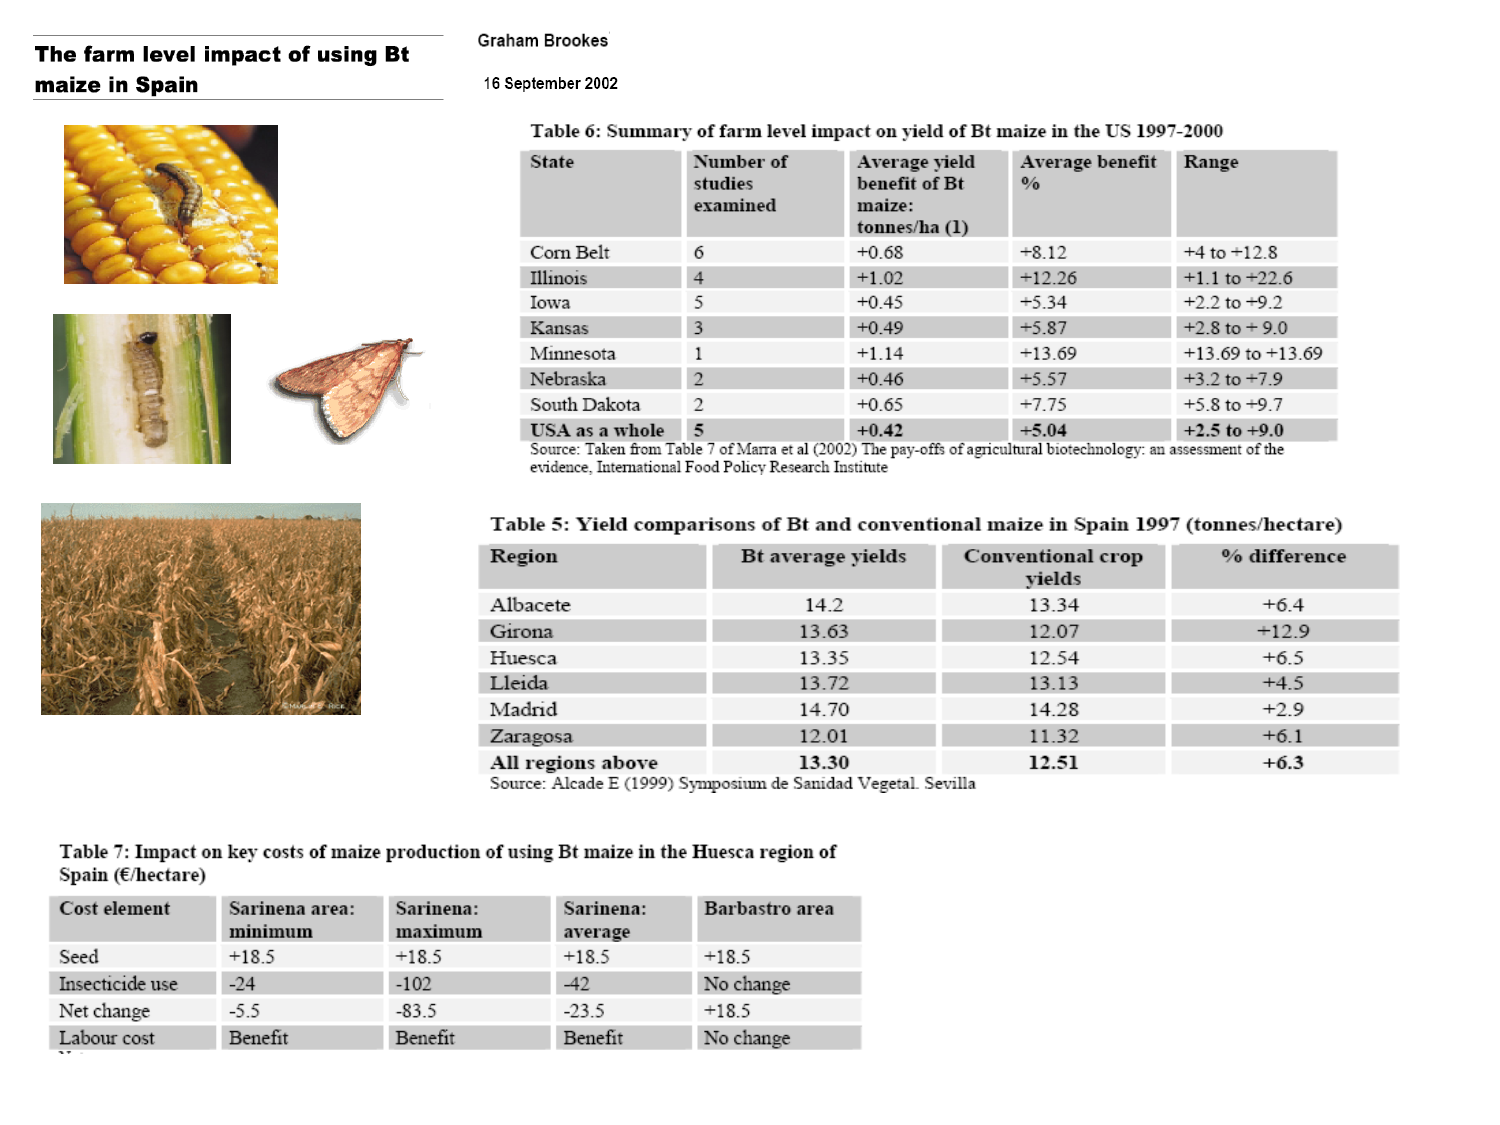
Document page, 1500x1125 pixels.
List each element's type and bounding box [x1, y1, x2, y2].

picture [265, 337, 431, 445]
picture [41, 503, 361, 716]
picture [501, 113, 1341, 475]
picture [64, 125, 278, 284]
picture [464, 31, 610, 54]
picture [41, 834, 869, 1054]
picture [53, 314, 231, 464]
picture [454, 503, 1406, 793]
picture [29, 30, 446, 102]
picture [475, 72, 621, 96]
